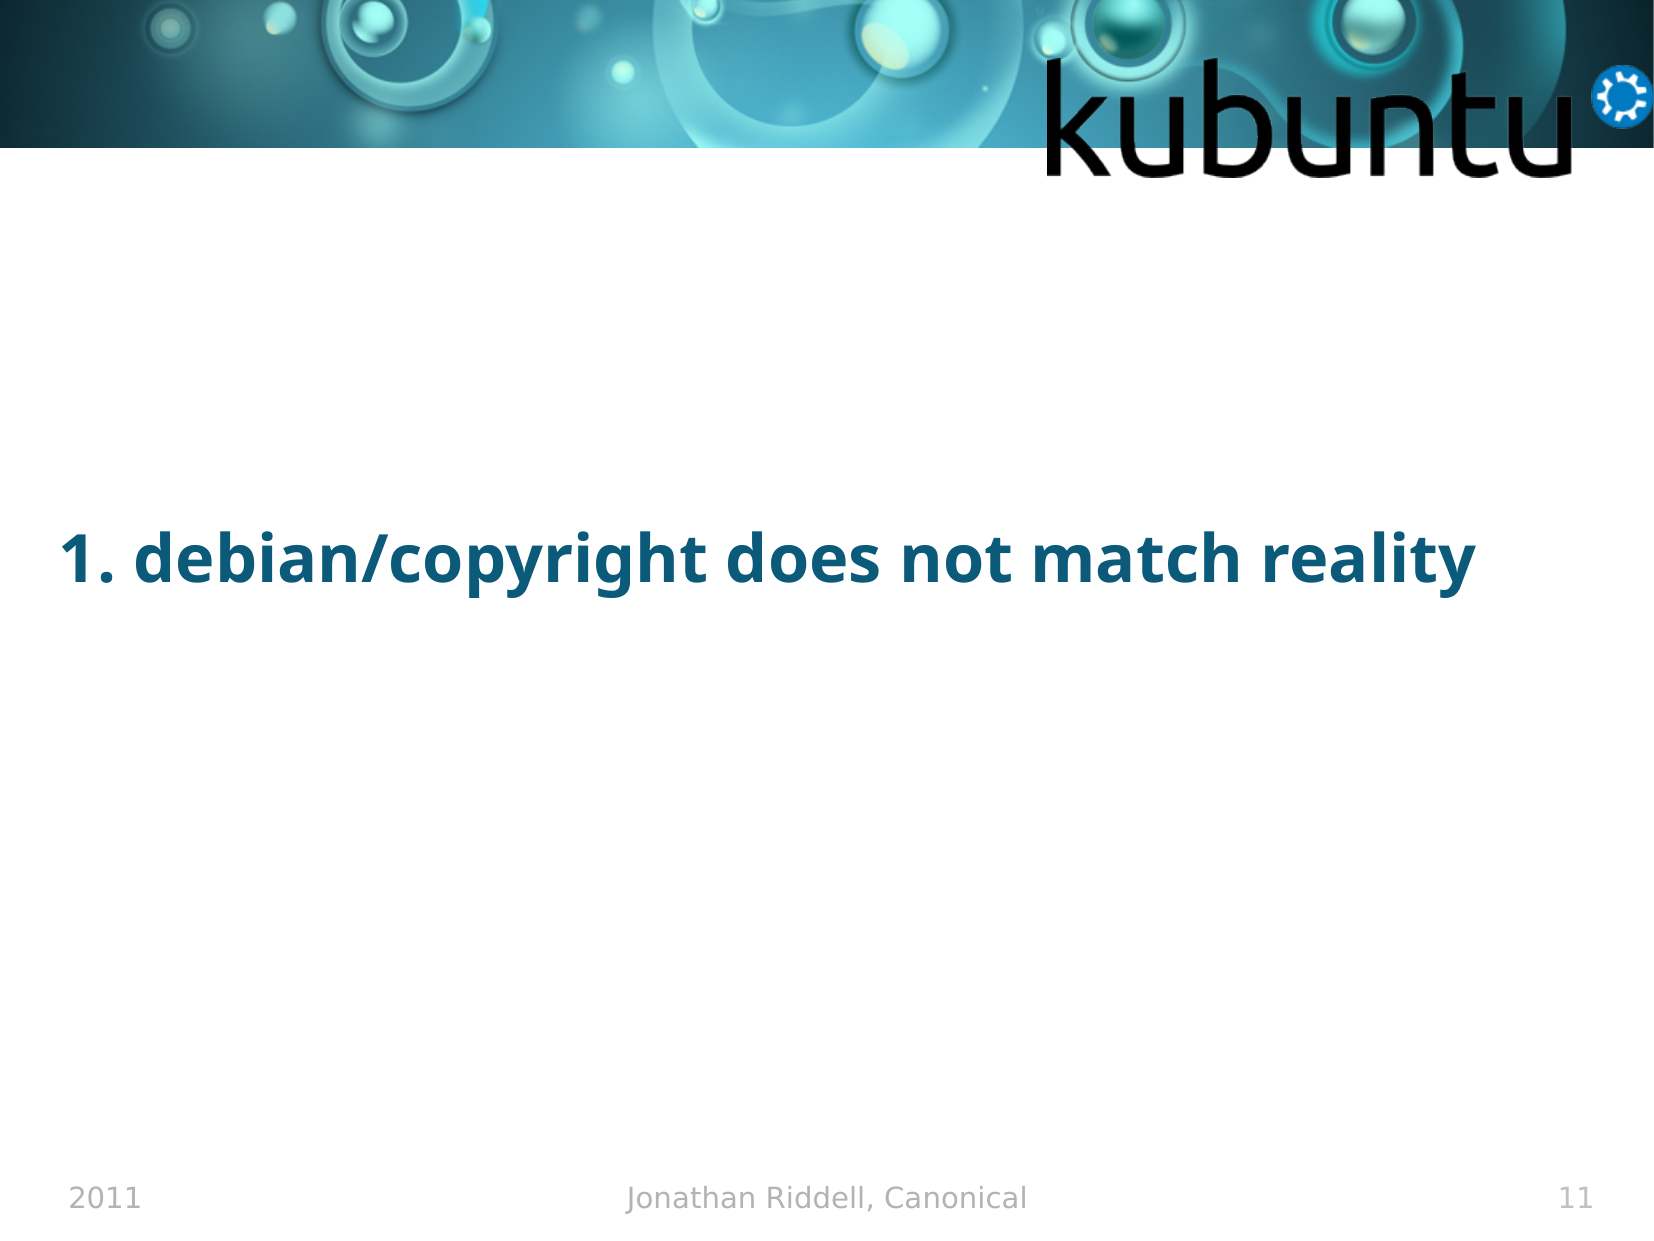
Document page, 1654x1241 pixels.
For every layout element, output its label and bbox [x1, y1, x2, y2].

list [59, 290, 1595, 1109]
picture [0, 0, 1654, 178]
